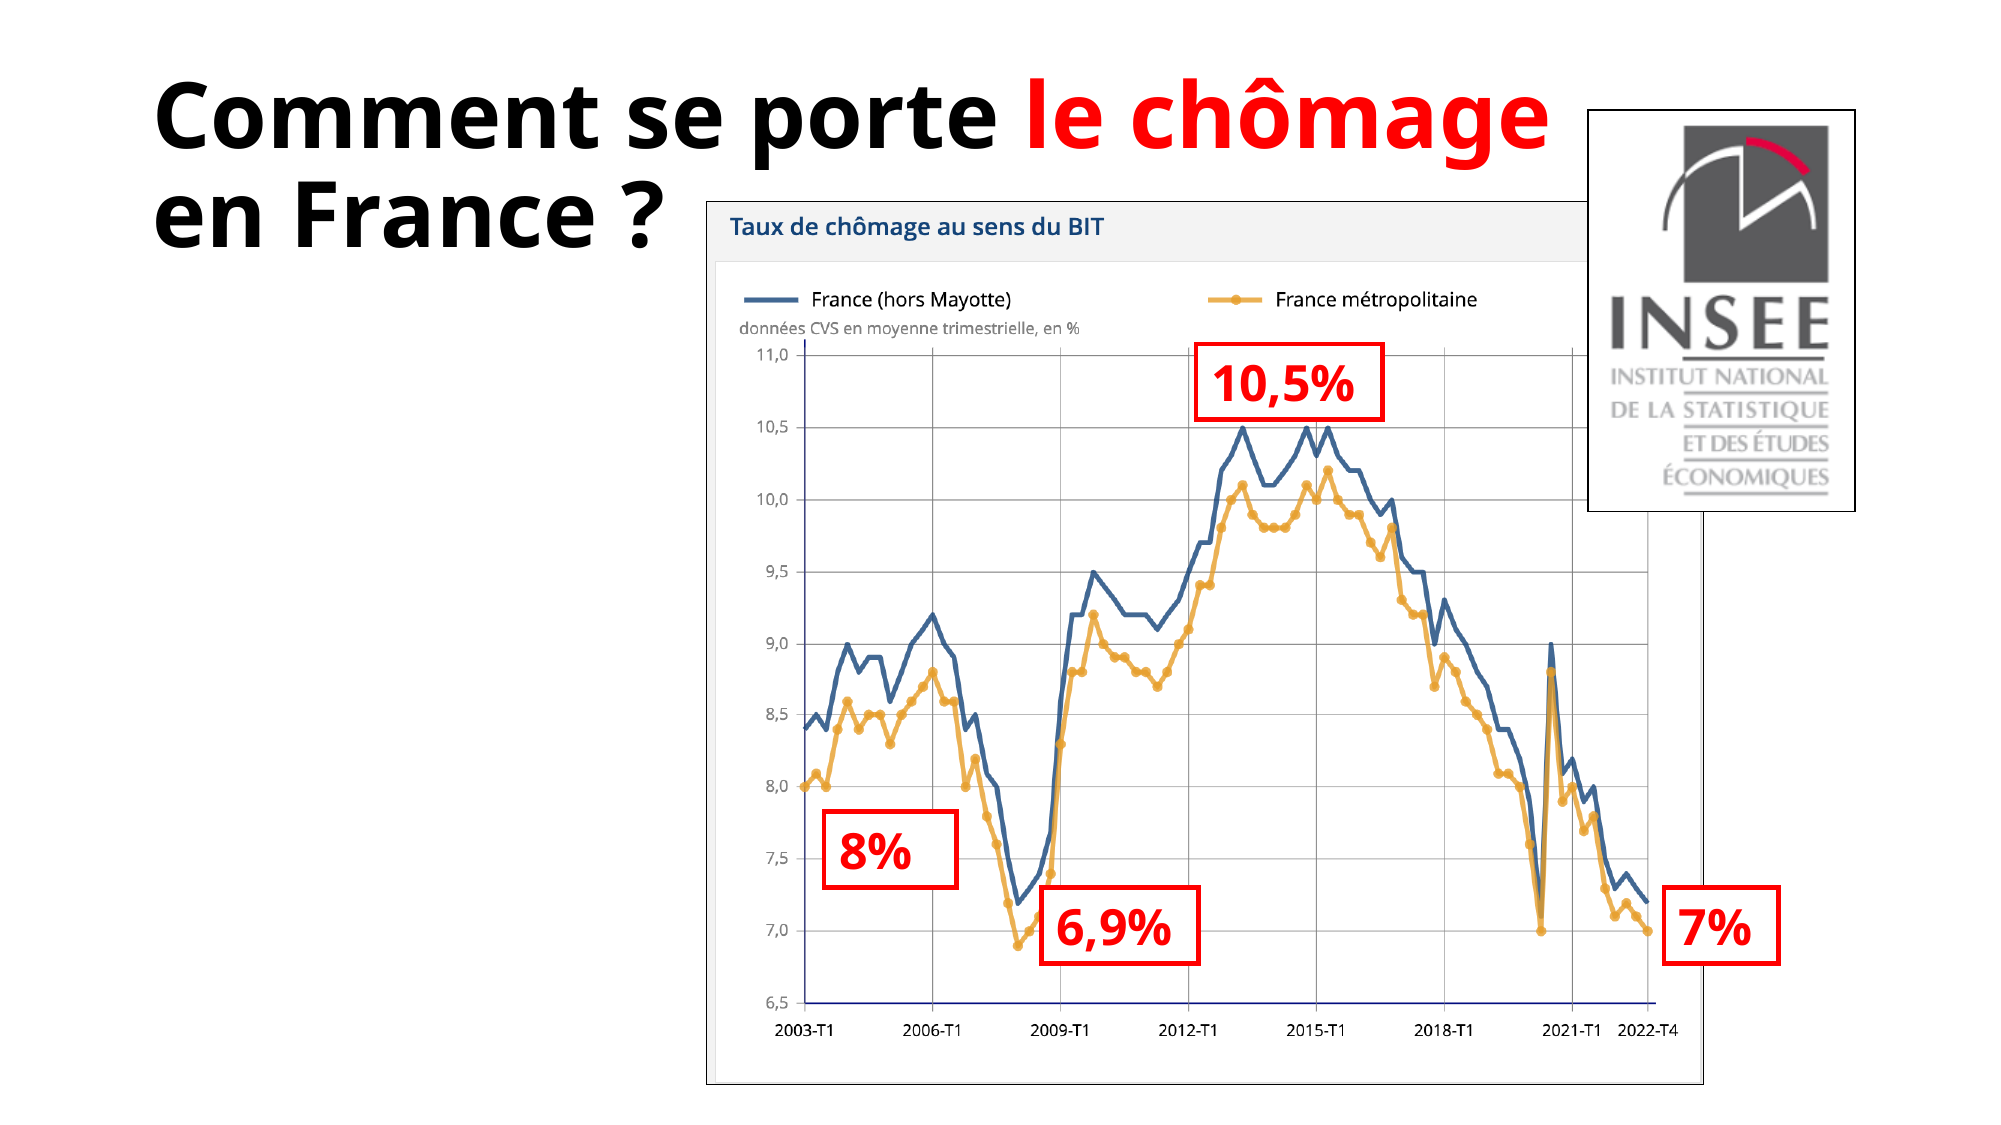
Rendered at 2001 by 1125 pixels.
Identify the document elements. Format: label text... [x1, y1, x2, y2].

text_box 7% [1663, 887, 1779, 964]
picture [1588, 110, 1854, 511]
text_box 6,9% [1041, 887, 1199, 964]
text_box 8% [824, 811, 957, 888]
title Comment se porte le chômage en France ? [137, 59, 1803, 278]
picture [707, 202, 1703, 1084]
text_box 10,5% [1196, 343, 1383, 420]
